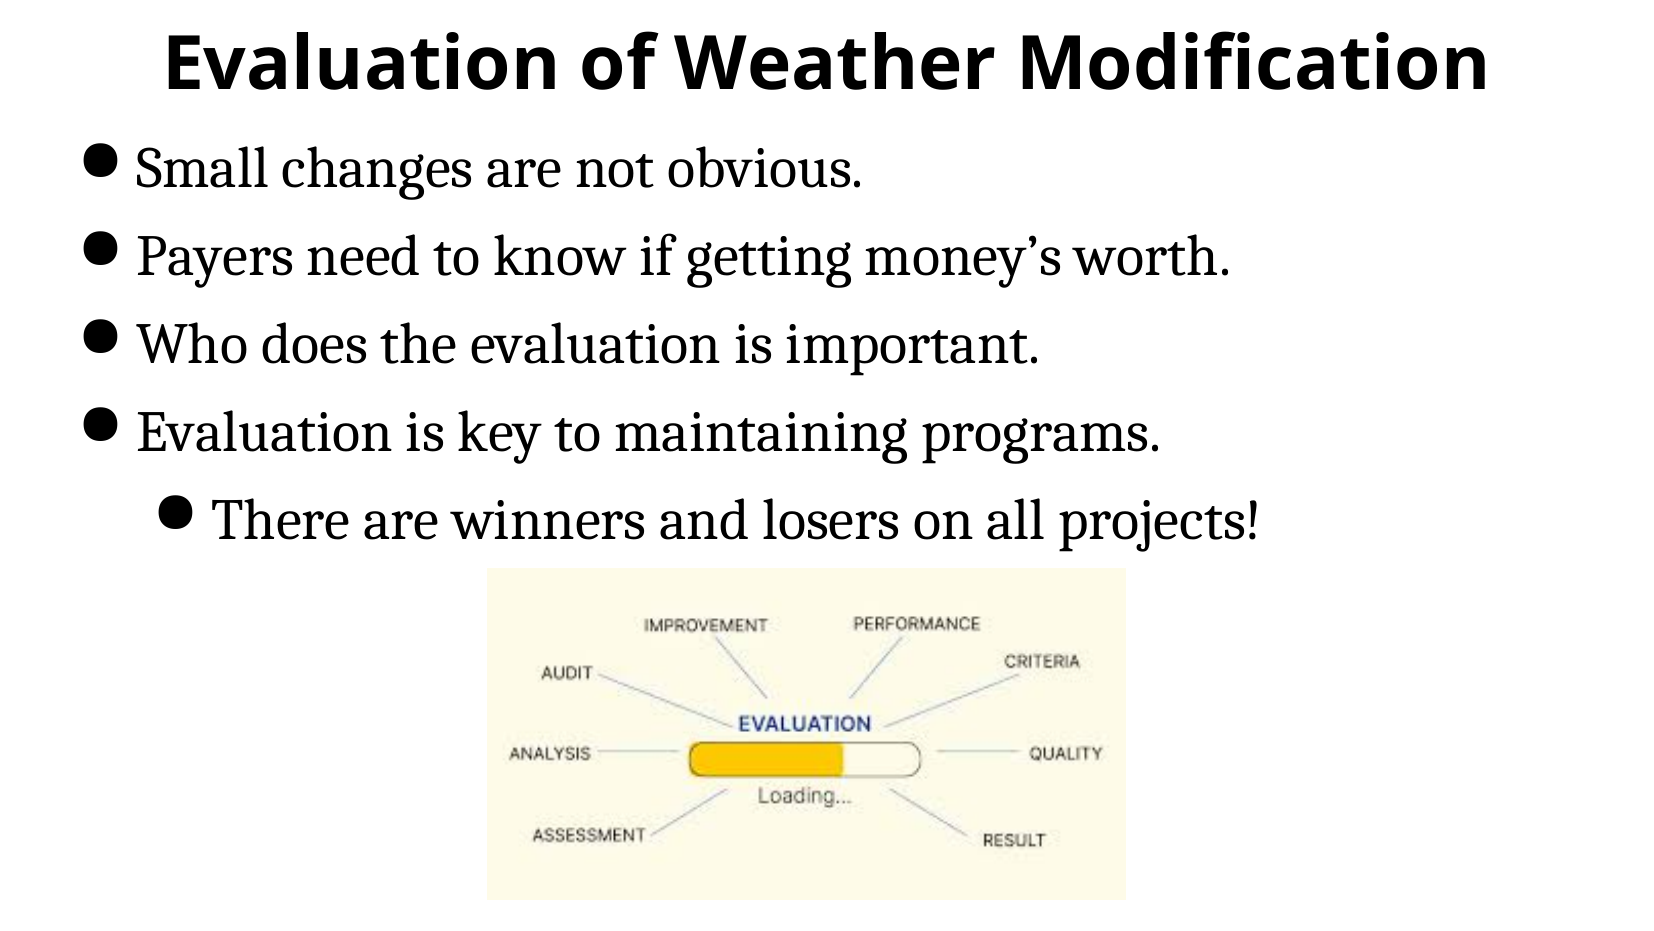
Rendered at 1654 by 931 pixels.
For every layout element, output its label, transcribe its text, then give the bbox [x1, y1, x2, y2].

title Evaluation of Weather Modification [0, 11, 1654, 119]
text_box Small changes are not obvious. Payers need to know if getting money’s worth. Who does the evaluation is important. Evaluation is key to maintaining programs. There are winners and losers on all projects! [61, 61, 1645, 558]
picture [487, 568, 1126, 901]
